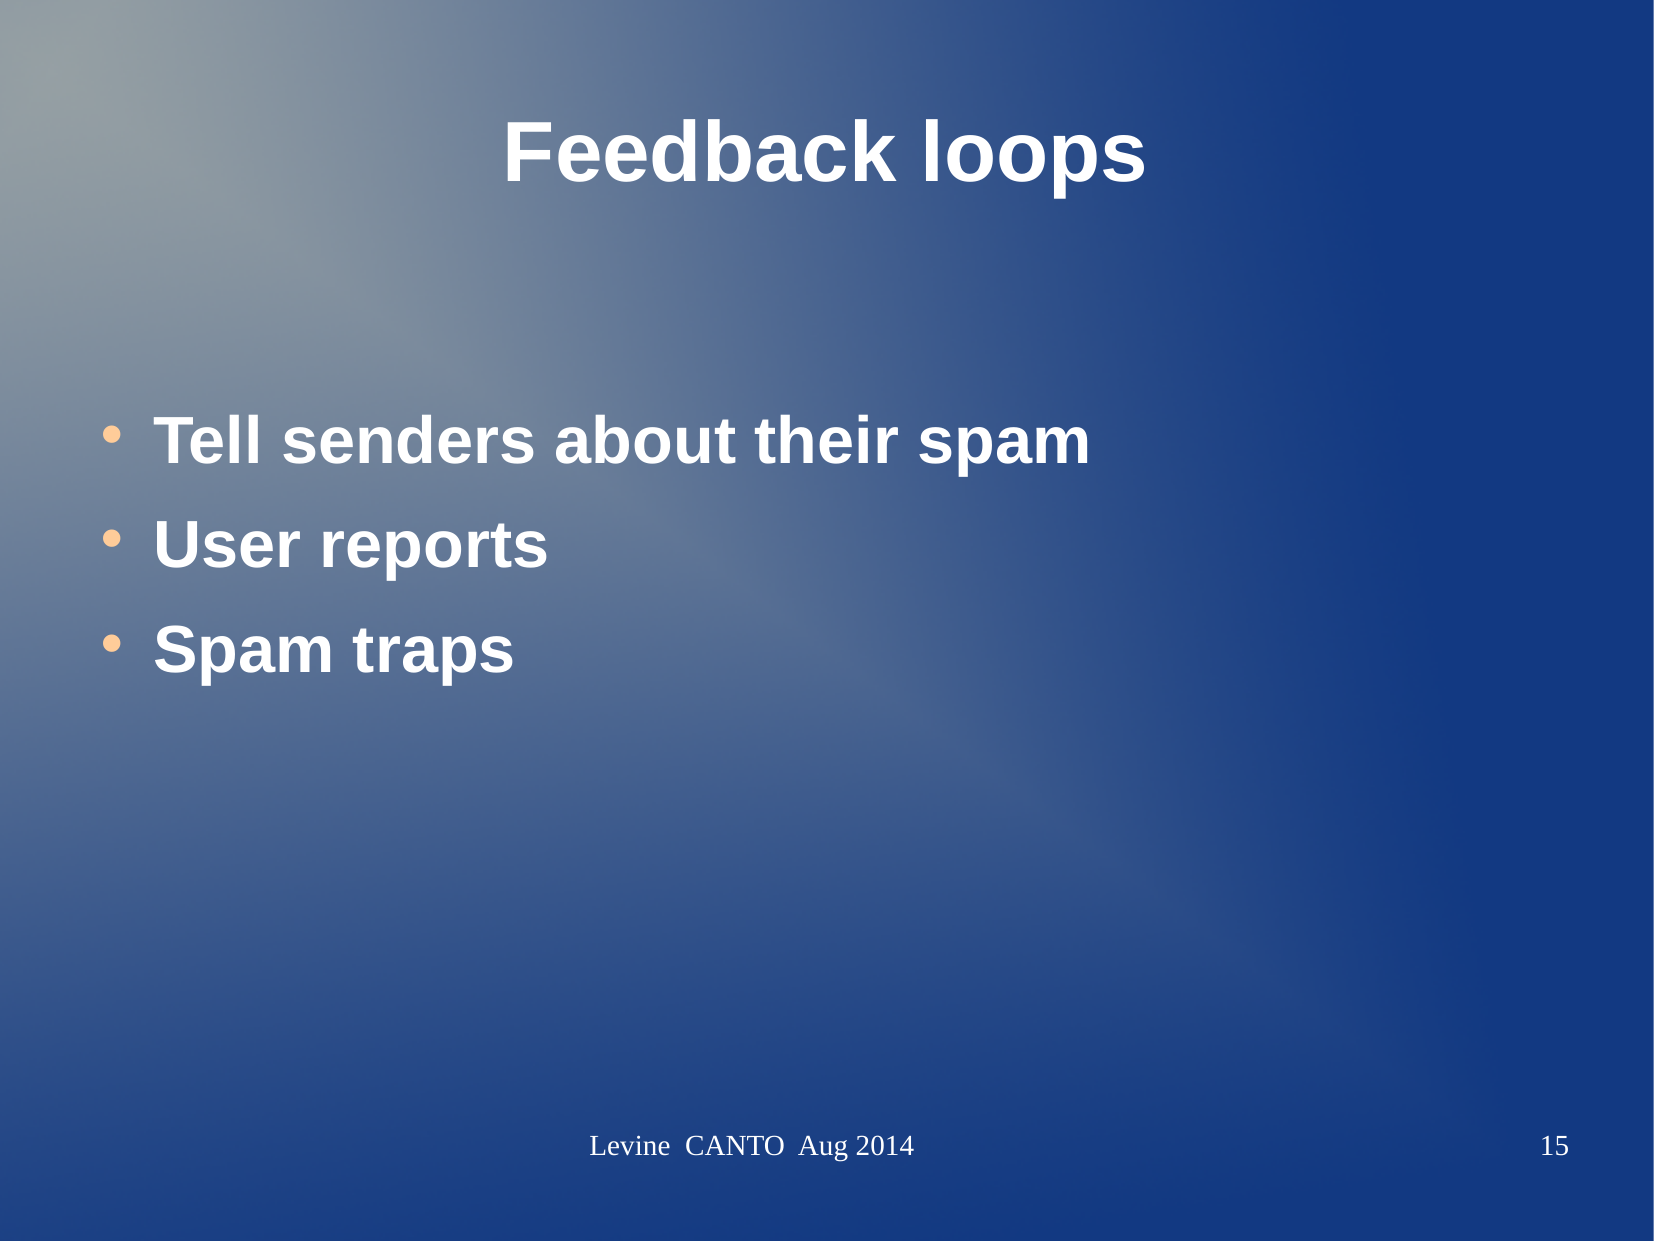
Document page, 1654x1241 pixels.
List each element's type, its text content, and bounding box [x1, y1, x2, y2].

list Tell senders about their spam User reports Spam traps [82, 290, 1570, 1108]
picture [0, 0, 1654, 1241]
title Feedback loops [82, 49, 1570, 256]
